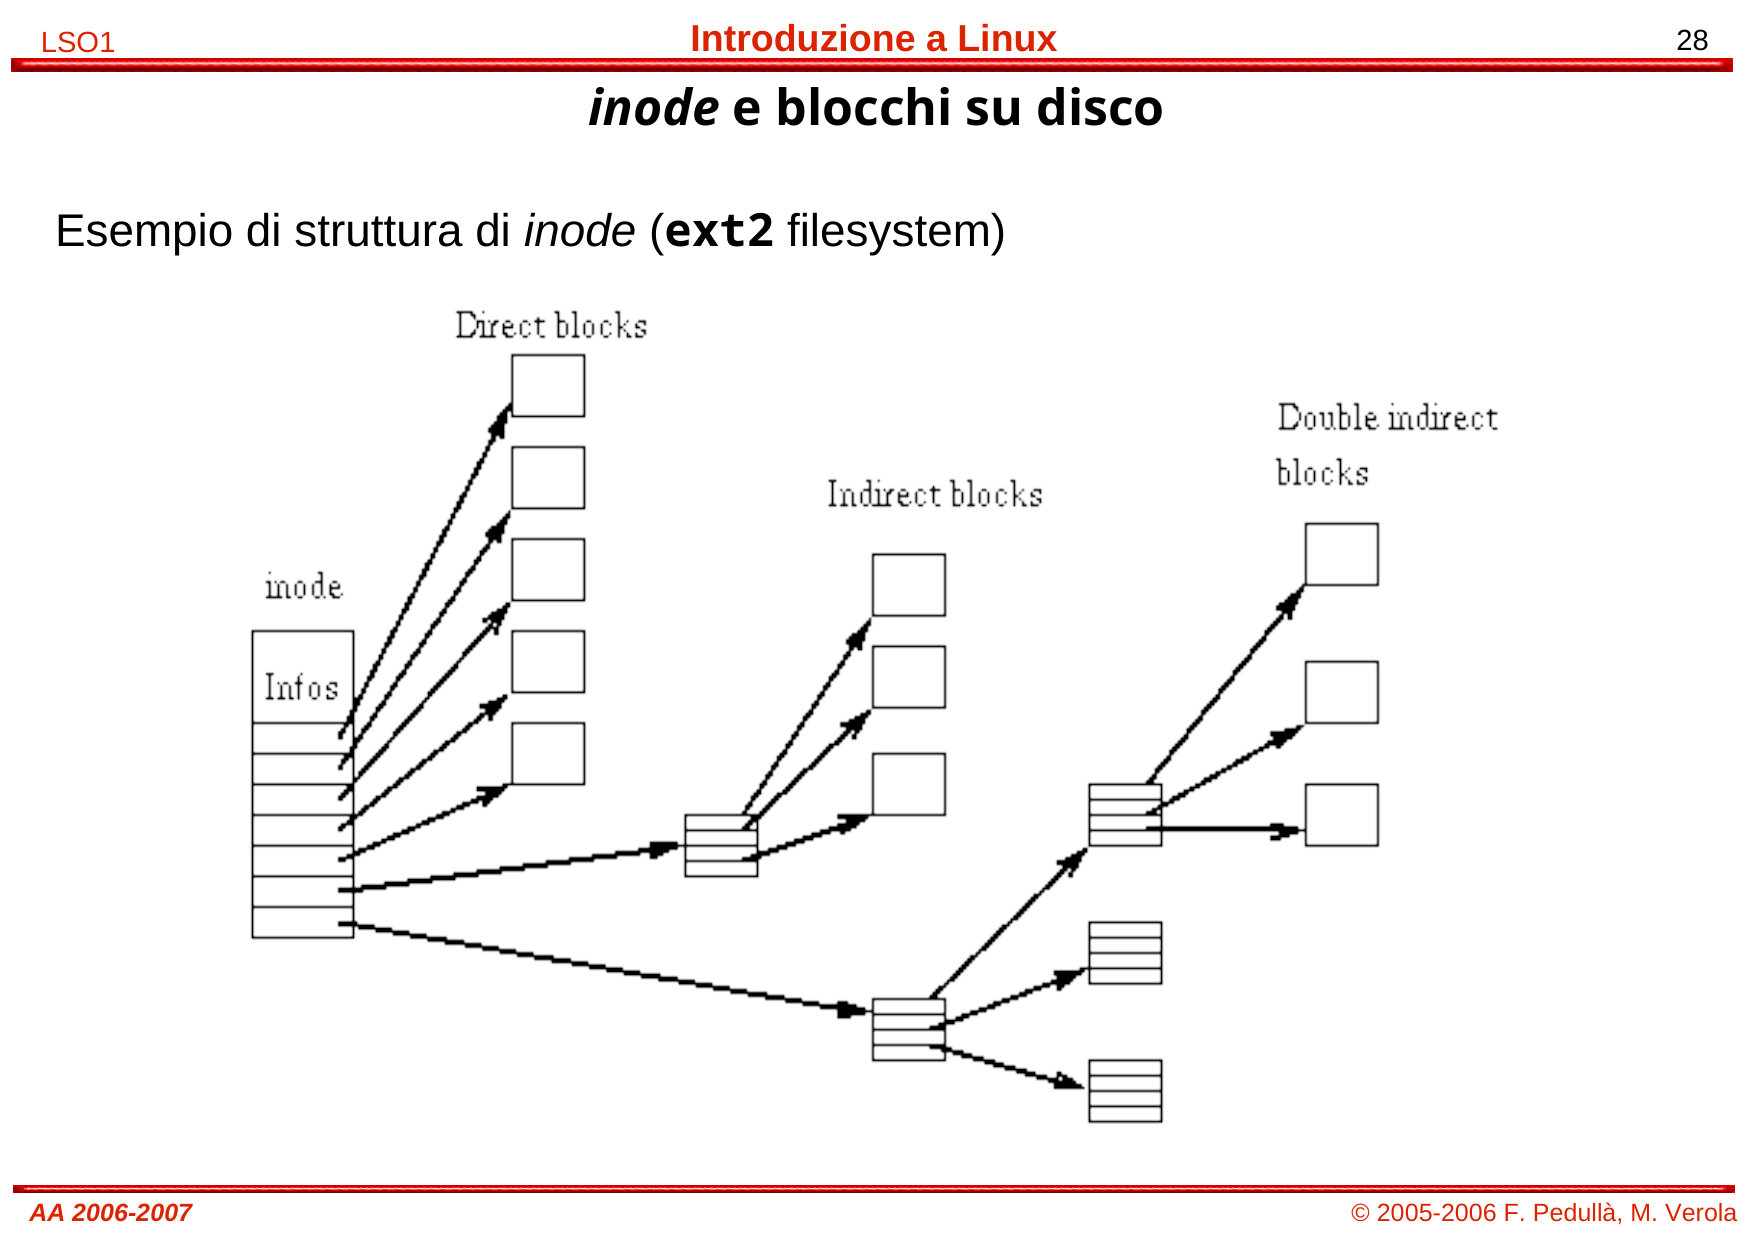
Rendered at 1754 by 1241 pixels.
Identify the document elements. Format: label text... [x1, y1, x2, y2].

picture [226, 281, 1542, 1158]
picture [11, 58, 1733, 72]
list Esempio di struttura di inode (ext2 filesystem) [40, 189, 1678, 298]
picture [13, 1185, 1735, 1193]
title inode e blocchi su disco [40, 61, 1714, 156]
